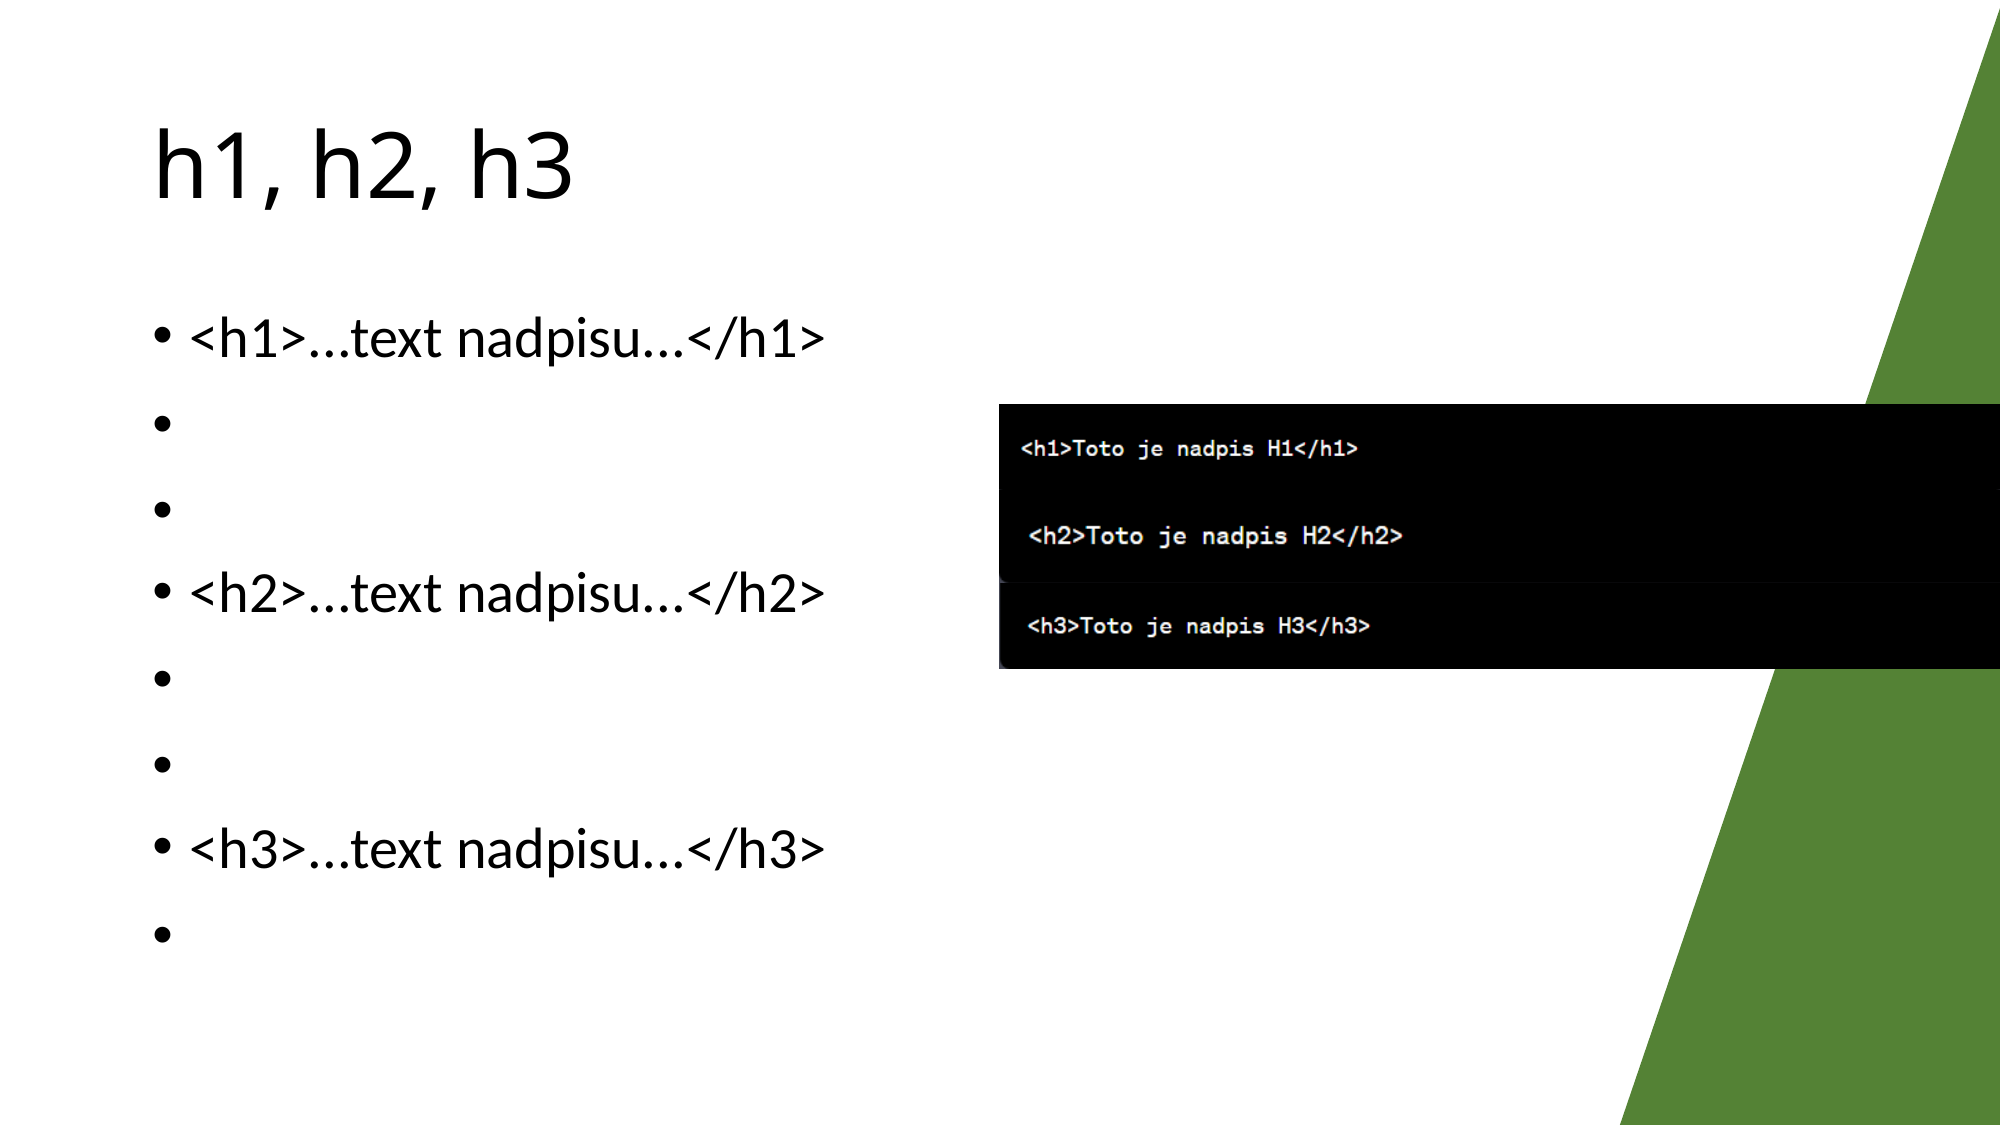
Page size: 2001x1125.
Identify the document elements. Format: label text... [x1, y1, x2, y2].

list <h1>...text nadpisu...</h1> <h2>...text nadpisu...</h2> <h3>...text nadpisu...</h3> [137, 299, 1863, 1014]
text_box [1620, 669, 2000, 1125]
title h1, h2, h3 [137, 59, 1863, 278]
text_box [1866, 11, 2000, 404]
picture [999, 404, 2000, 669]
